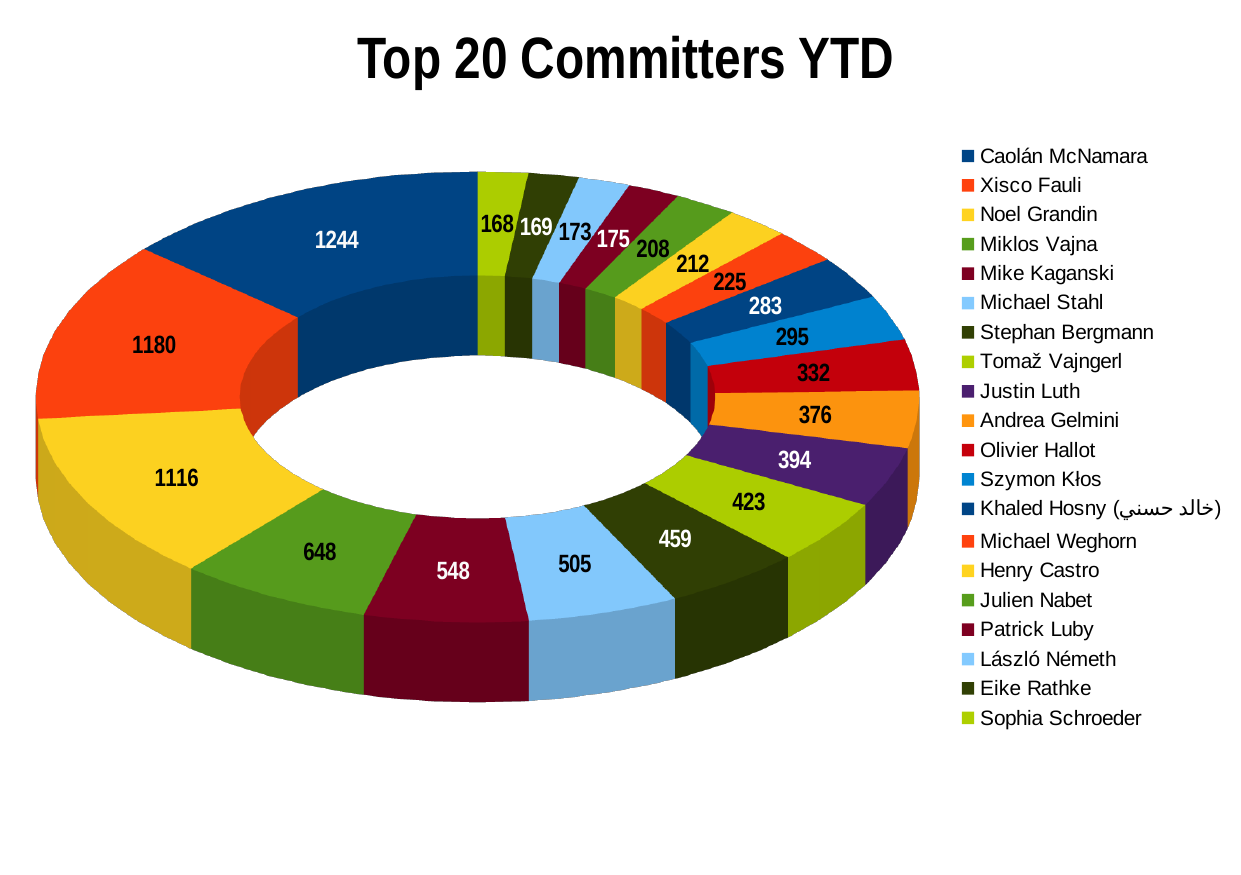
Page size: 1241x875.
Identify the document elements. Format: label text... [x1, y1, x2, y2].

chart [0, 0, 1241, 874]
text_box Top 20 Committers YTD [342, 16, 910, 99]
